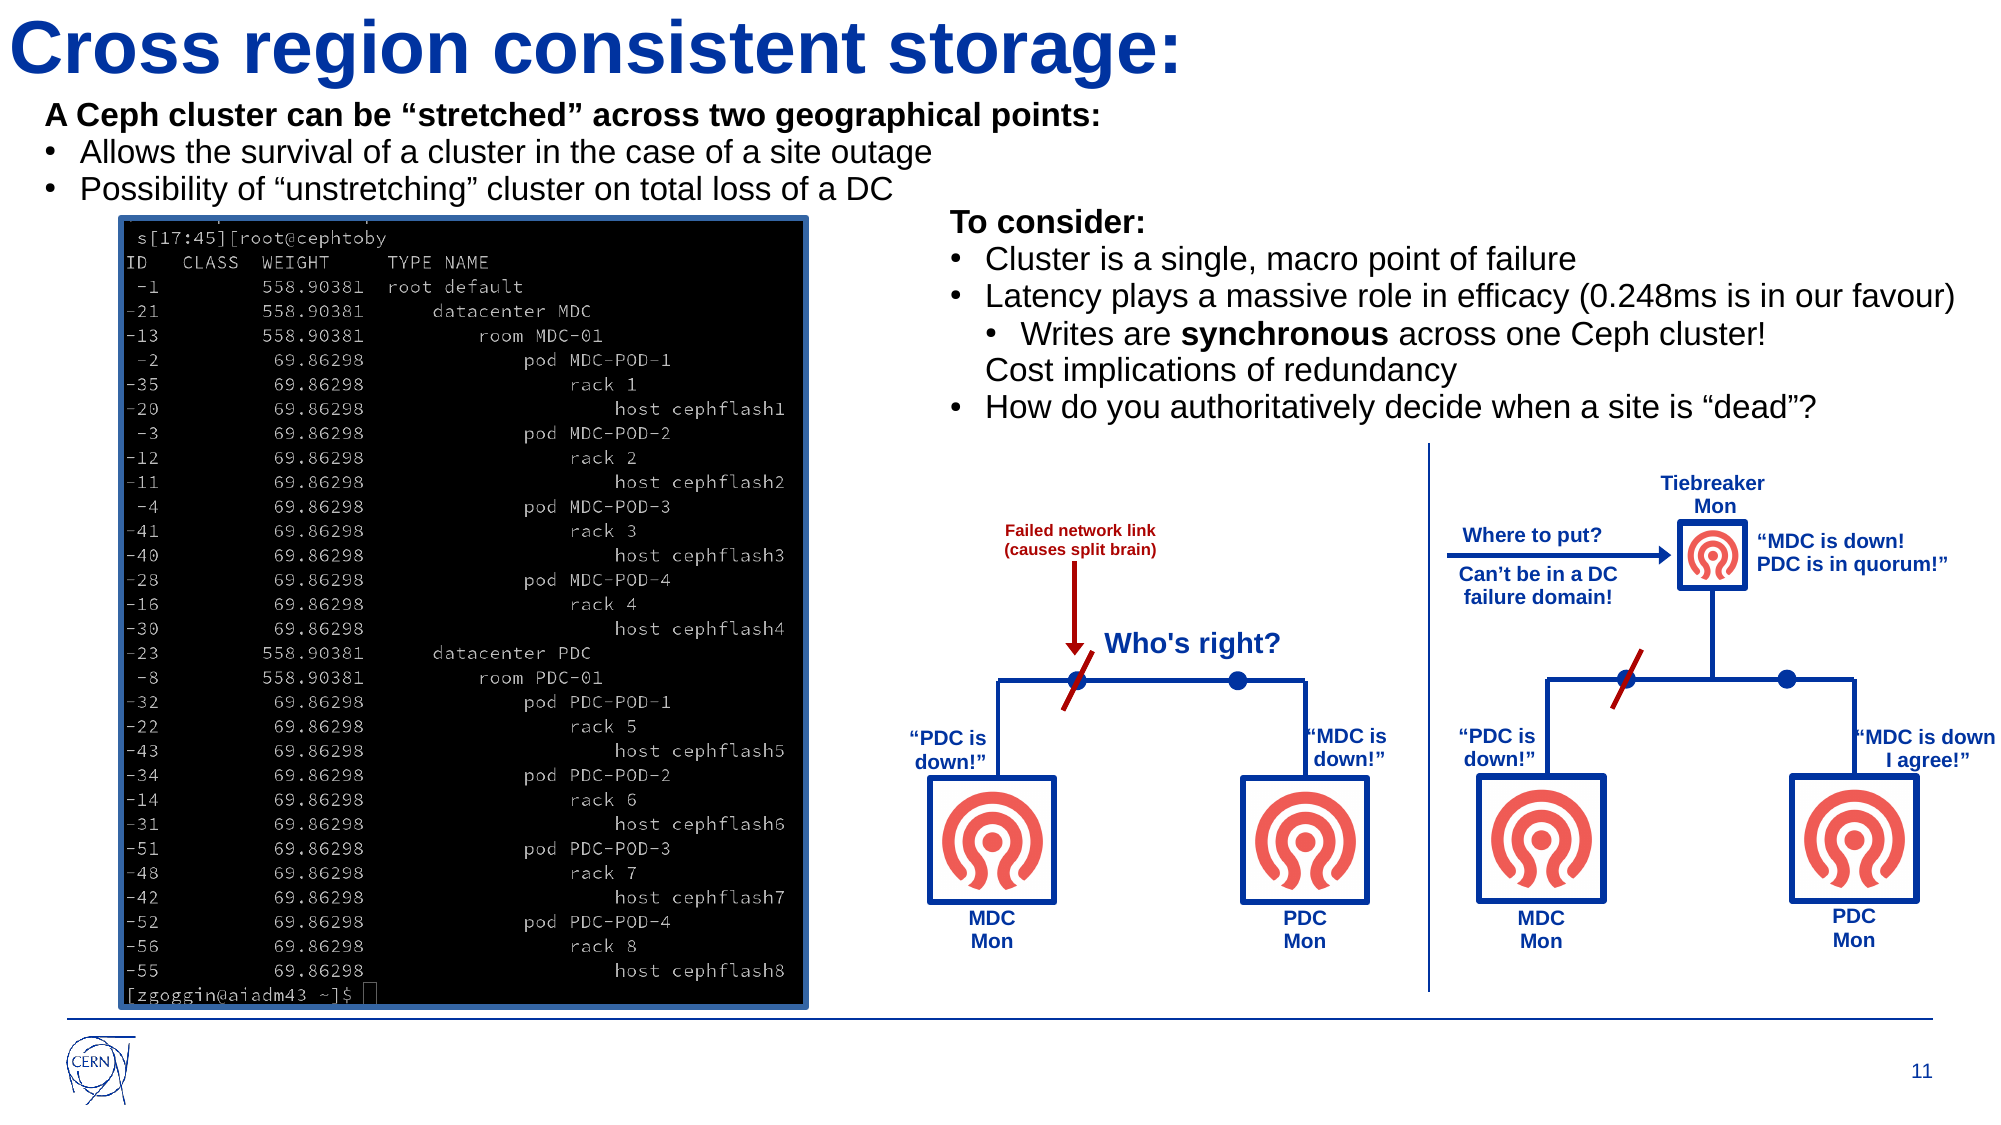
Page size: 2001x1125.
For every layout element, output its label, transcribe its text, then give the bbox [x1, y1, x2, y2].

picture [1795, 779, 1914, 897]
picture [66, 1036, 149, 1106]
picture [933, 782, 1052, 899]
text_box PDC Mon [1771, 897, 1938, 997]
picture [1246, 781, 1365, 899]
text_box Tiebreaker Mon [1612, 464, 1819, 526]
text_box “PDC is down!” [1453, 717, 1601, 779]
text_box Who's right? [1074, 620, 1312, 709]
text_box “PDC is down!” [844, 719, 1052, 782]
text_box MDC Mon [1458, 899, 1625, 999]
text_box 11 [1911, 1059, 1935, 1085]
text_box Can’t be in a DC failure domain! [1435, 555, 1642, 617]
text_box Where to put? [1429, 516, 1636, 567]
text_box A Ceph cluster can be “stretched” across two geographical points: Allows the survival of a cluster in the case of a site outage Possibility of “unstretching” cluster on total loss of a DC [29, 88, 1241, 363]
text_box MDC Mon [909, 899, 1075, 999]
picture [124, 220, 804, 1004]
text_box “MDC is down I agree!” [1824, 718, 2000, 780]
text_box To consider: Cluster is a single, macro point of failure Latency plays a massive role in efficacy (0.248ms is in our favour) Writes are synchronous across one Ceph cluster! Cost implications of redundancy How do you authoritatively decide when a site is “dead”? [935, 159, 1979, 471]
text_box PDC Mon [1222, 899, 1388, 999]
text_box Cross region consistent storage: [9, 5, 1185, 174]
picture [1482, 779, 1601, 898]
text_box Failed network link (causes split brain) [962, 513, 1199, 603]
text_box “MDC is down!” [1246, 717, 1453, 779]
picture [1683, 526, 1742, 585]
text_box “MDC is down! PDC is in quorum!” [1742, 522, 1991, 607]
